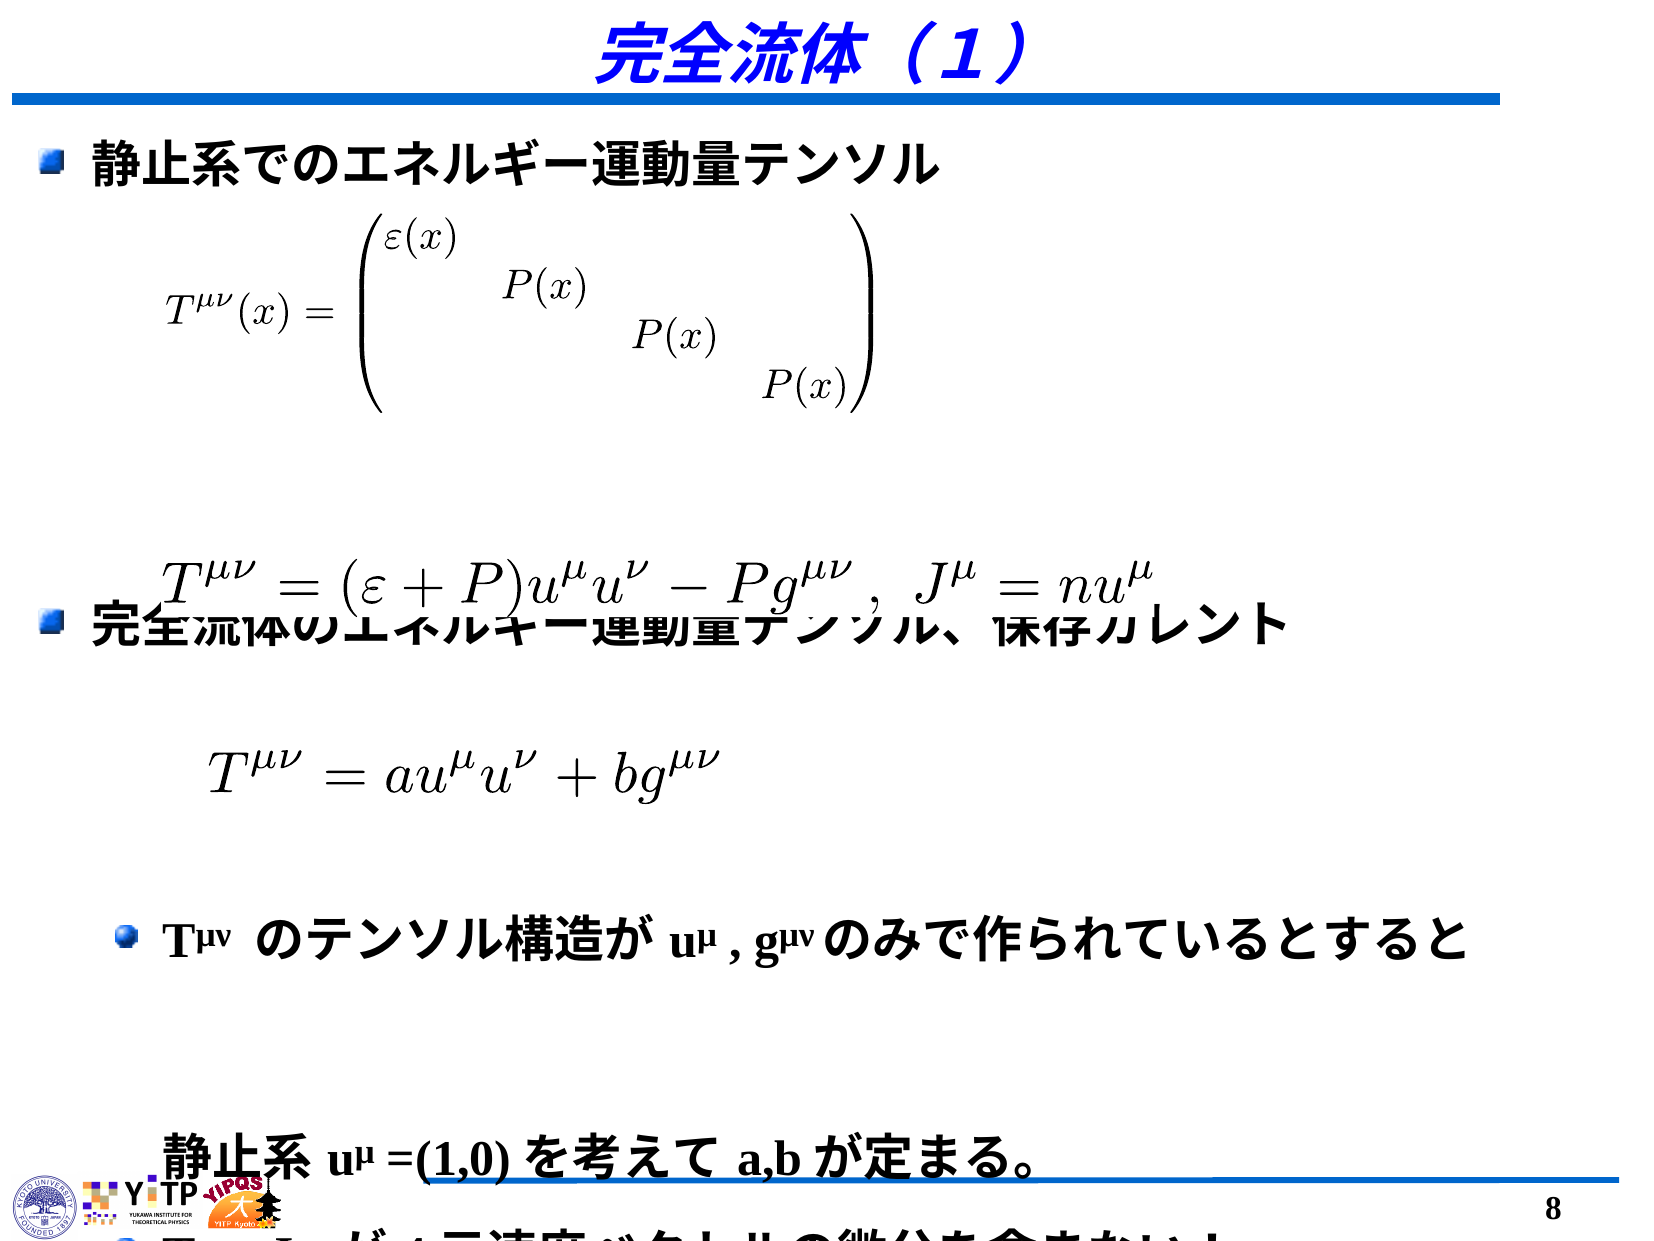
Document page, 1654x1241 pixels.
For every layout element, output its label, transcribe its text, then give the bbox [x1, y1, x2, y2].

text_box [165, 213, 886, 413]
text_box [207, 750, 722, 805]
text_box [161, 558, 1155, 618]
picture [11, 1170, 281, 1241]
list 静止系でのエネルギー運動量テンソル 完全流体のエネルギー運動量テンソル、保存カレント Tμν のテンソル構造がuμ , gμνのみで作られているとすると 静止系uμ =(1,0)を考えてa,bが定まる。 Tμν , Jμ が4元速度ベクトルの微分を含まない！ [20, 124, 1621, 1137]
title 完全流体（１） [0, 0, 1654, 99]
